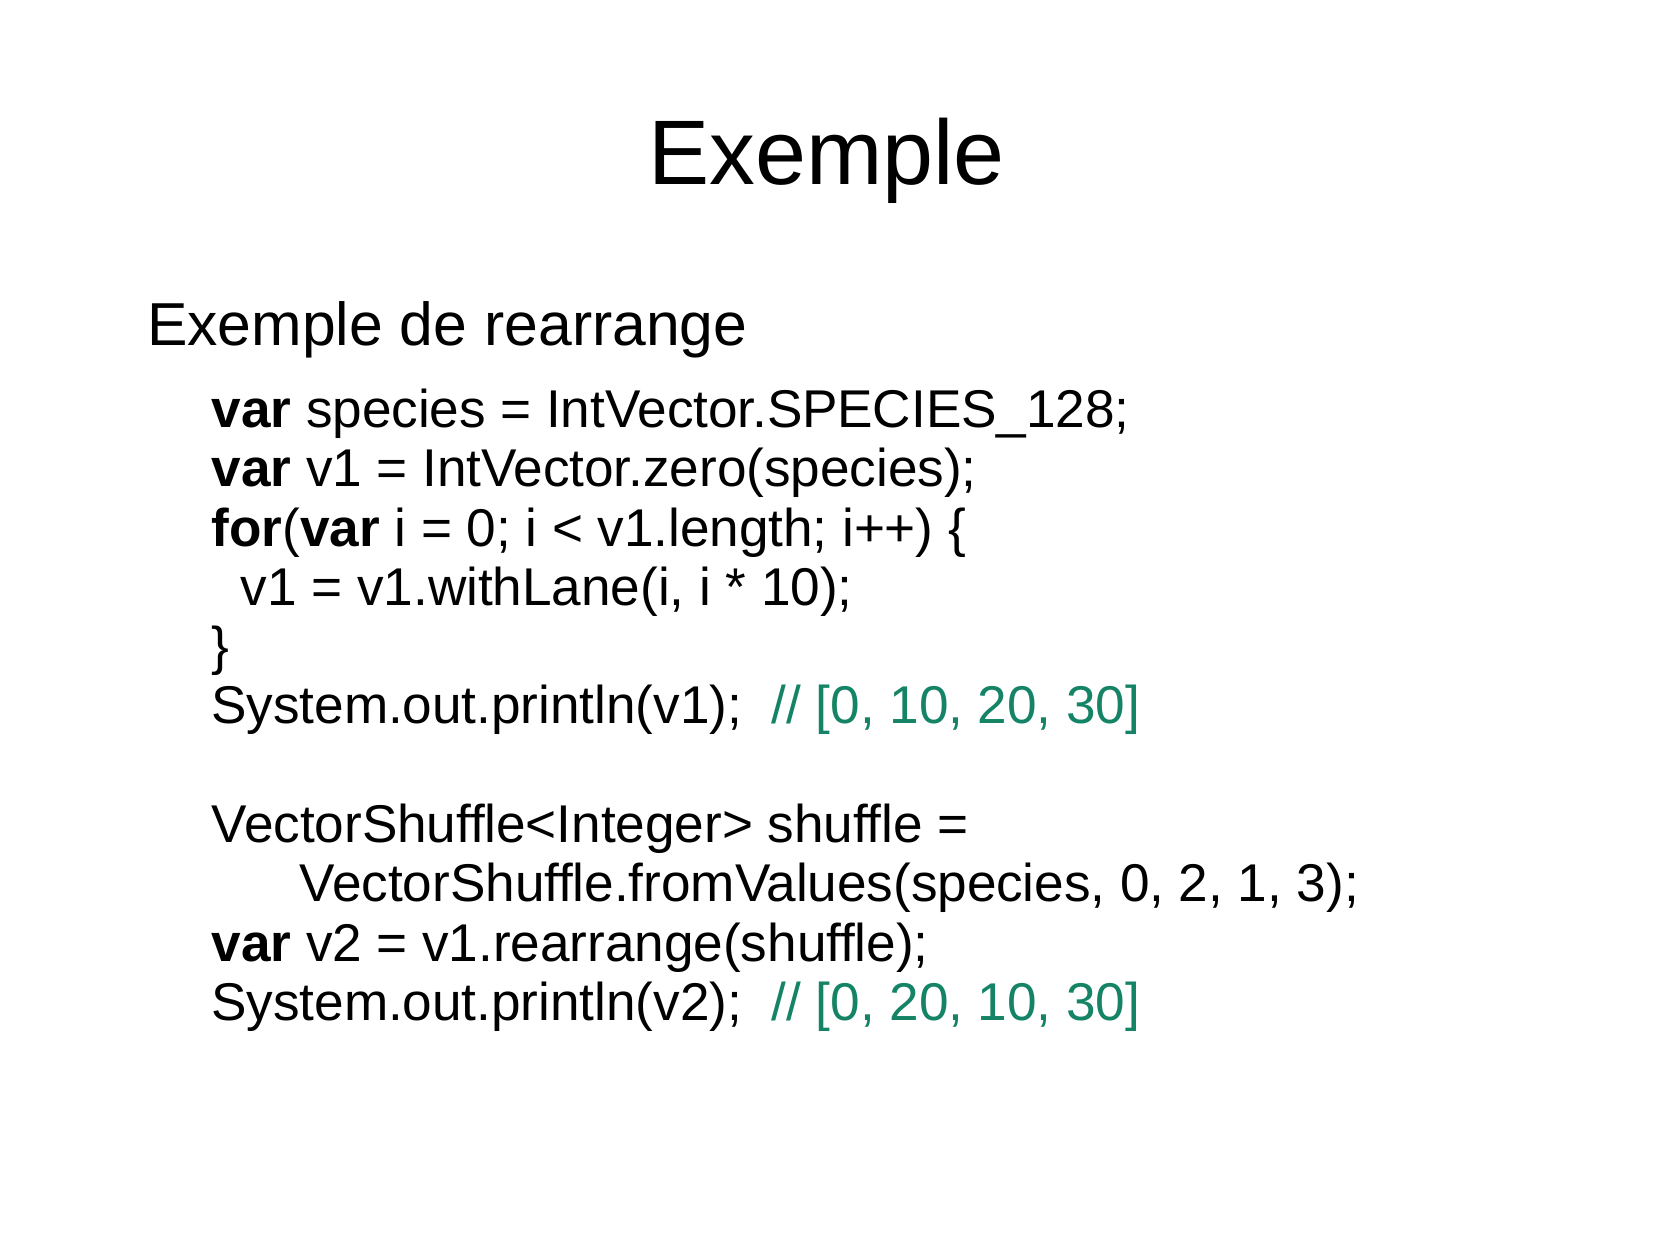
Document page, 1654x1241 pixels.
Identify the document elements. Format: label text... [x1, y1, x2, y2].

title Exemple [82, 49, 1571, 257]
list Exemple de rearrange var species = IntVector.SPECIES_128; var v1 = IntVector.zero(species); for(var i = 0; i < v1.length; i++) { v1 = v1.withLane(i, i * 10); } System.out.println(v1); // [0, 10, 20, 30] VectorShuffle<Integer> shuffle = VectorShuffle.fromValues(species, 0, 2, 1, 3); var v2 = v1.rearrange(shuffle); System.out.println(v2); // [0, 20, 10, 30] [82, 290, 1571, 1156]
